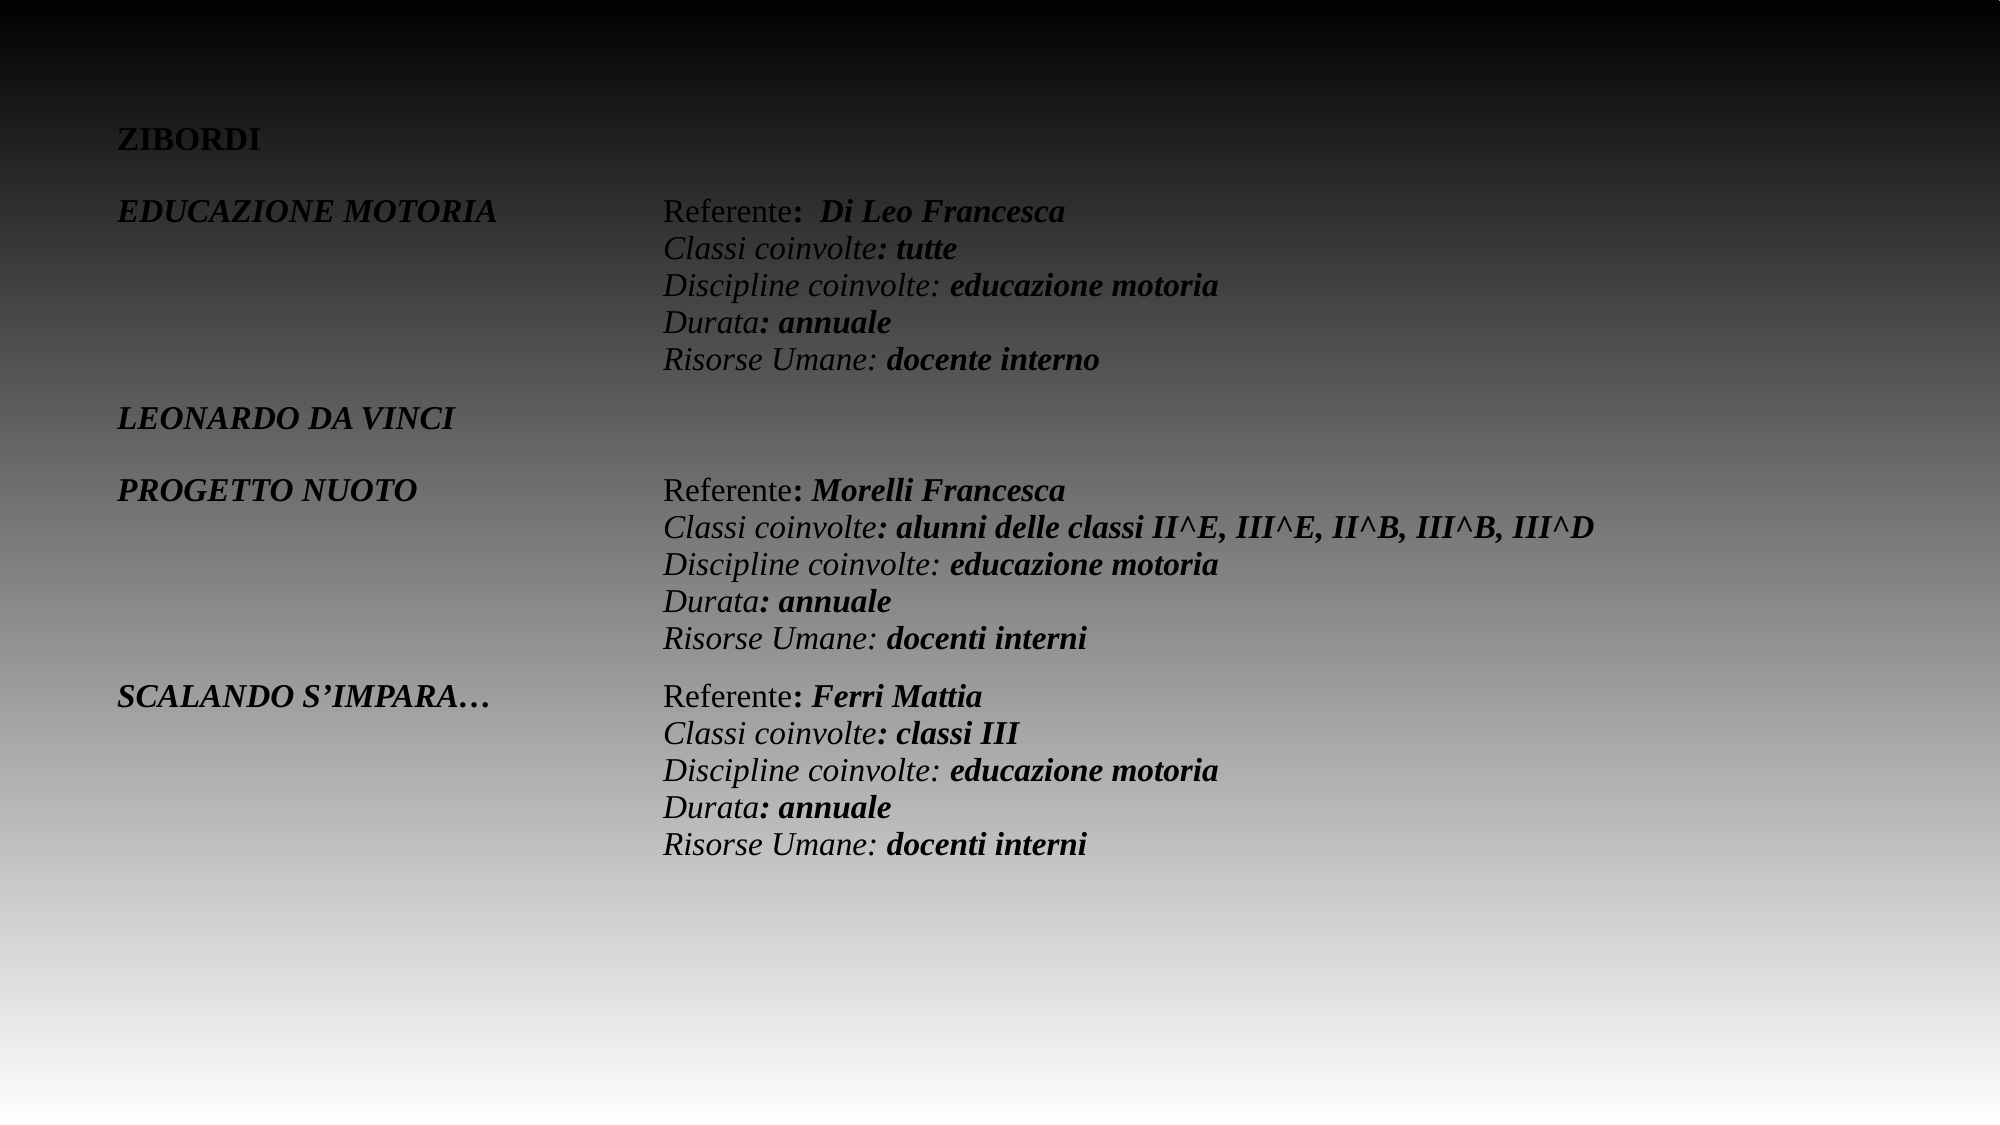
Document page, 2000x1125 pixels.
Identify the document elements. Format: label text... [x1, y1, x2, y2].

table_cell Referente: Morelli Francesca Classi coinvolte: alunni delle classi II^E, III^E, II^B, III^B, III^D Discipline coinvolte: educazione motoria Durata: annuale Risorse Umane: docenti interni [648, 464, 1862, 670]
table_cell [648, 392, 1862, 464]
table_header ZIBORDI [102, 114, 648, 185]
table_header [648, 114, 1862, 185]
table_cell SCALANDO S’IMPARA… [102, 670, 648, 898]
table_cell LEONARDO DA VINCI [102, 392, 648, 464]
table_cell EDUCAZIONE MOTORIA [102, 185, 648, 392]
table_cell PROGETTO NUOTO [102, 464, 648, 670]
table_cell Referente: Ferri Mattia Classi coinvolte: classi III Discipline coinvolte: educazione motoria Durata: annuale Risorse Umane: docenti interni [648, 670, 1862, 898]
table_cell Referente: Di Leo Francesca Classi coinvolte: tutte Discipline coinvolte: educazione motoria Durata: annuale Risorse Umane: docente interno [648, 185, 1862, 392]
